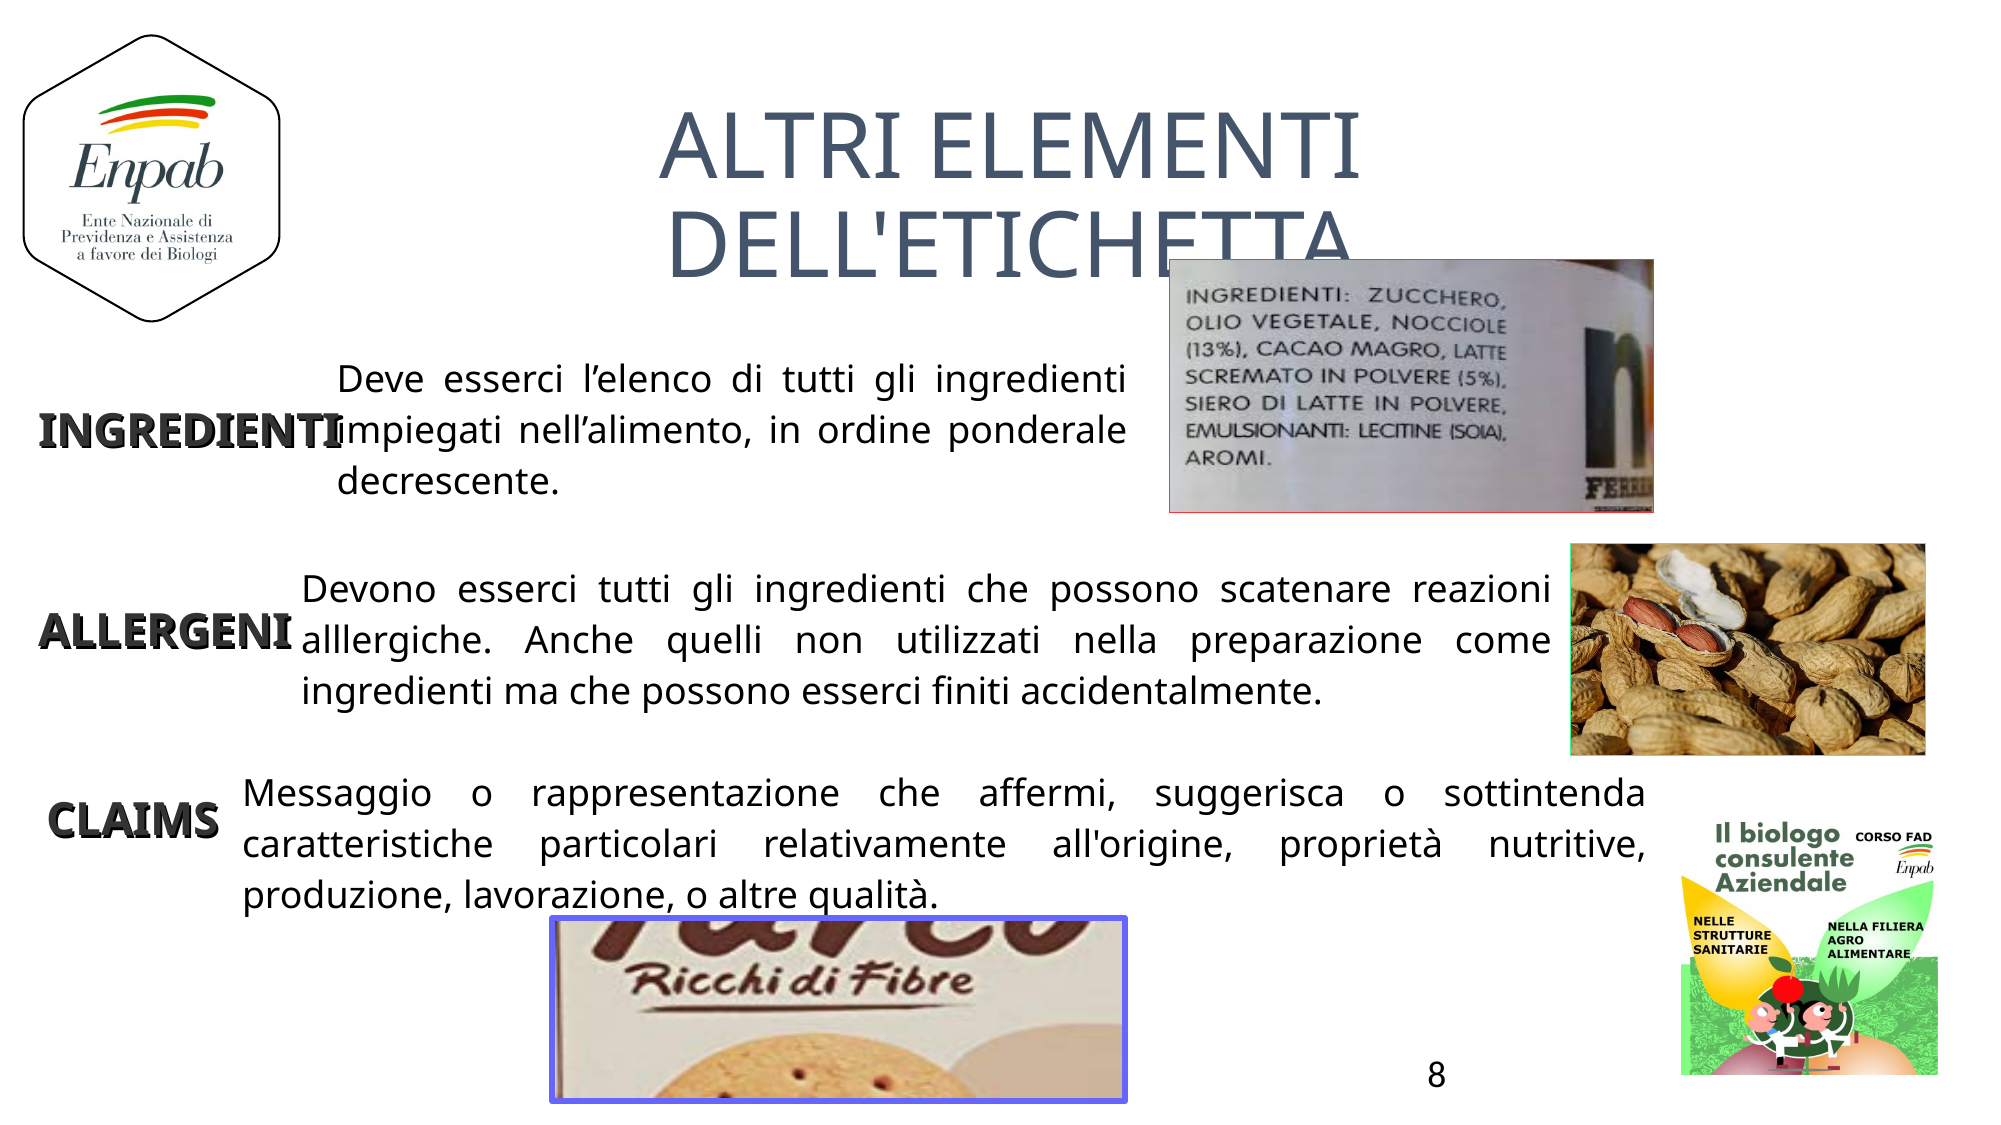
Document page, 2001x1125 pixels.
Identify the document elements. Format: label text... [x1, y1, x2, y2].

picture [61, 89, 233, 264]
text_box Messaggio o rappresentazione che affermi, suggerisca o sottintenda caratteristiche particolari relativamente all'origine, proprietà nutritive, produzione, lavorazione, o altre qualità. [224, 756, 1666, 969]
text_box INGREDIENTI [23, 389, 662, 537]
picture [1169, 259, 1654, 513]
picture [555, 921, 1123, 1099]
text_box [23, 35, 280, 322]
picture [1681, 819, 1938, 1075]
text_box ALTRI ELEMENTI DELL'ETICHETTA [321, 91, 1701, 305]
text_box ALLERGENI [23, 590, 283, 738]
text_box Deve esserci l’elenco di tutti gli ingredienti impiegati nell’alimento, in ordine ponderale decrescente. [318, 342, 1146, 499]
picture [1570, 543, 1926, 756]
text_box CLAIMS [31, 779, 336, 886]
text_box Devono esserci tutti gli ingredienti che possono scatenare reazioni alllergiche. Anche quelli non utilizzati nella preparazione come ingredienti ma che possono esserci finiti accidentalmente. [283, 552, 1571, 789]
